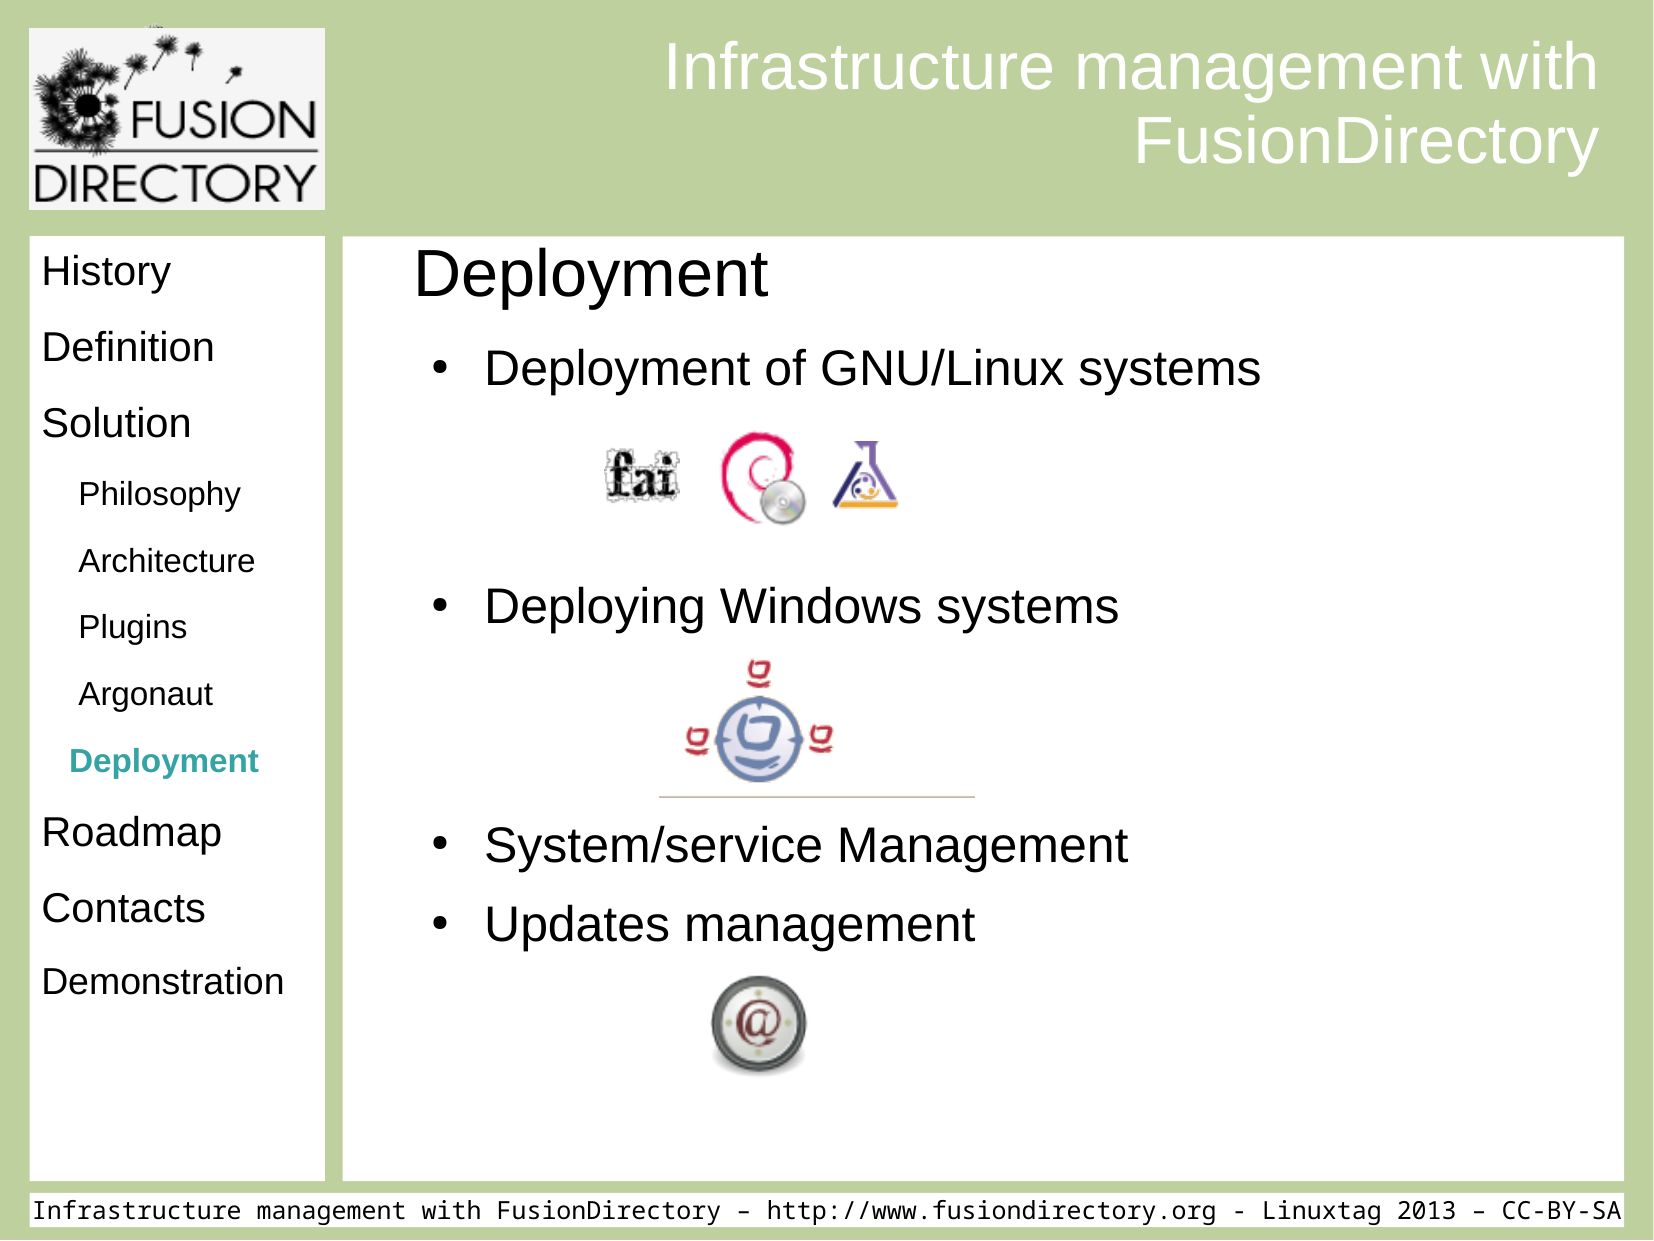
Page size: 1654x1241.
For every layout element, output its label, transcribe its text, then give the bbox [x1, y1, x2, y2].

picture [29, 17, 325, 210]
picture [708, 427, 809, 528]
title Infrastructure management with FusionDirectory [277, 0, 1601, 208]
picture [830, 441, 906, 509]
list History Definition Solution Philosophy Architecture Plugins Argonaut Deployment Roadmap Contacts Demonstration [29, 236, 325, 1182]
picture [604, 438, 680, 514]
list Deployment Deployment of GNU/Linux systems Deploying Windows systems System/service Management Updates management [342, 236, 1625, 1182]
picture [708, 974, 815, 1081]
picture [659, 645, 975, 798]
